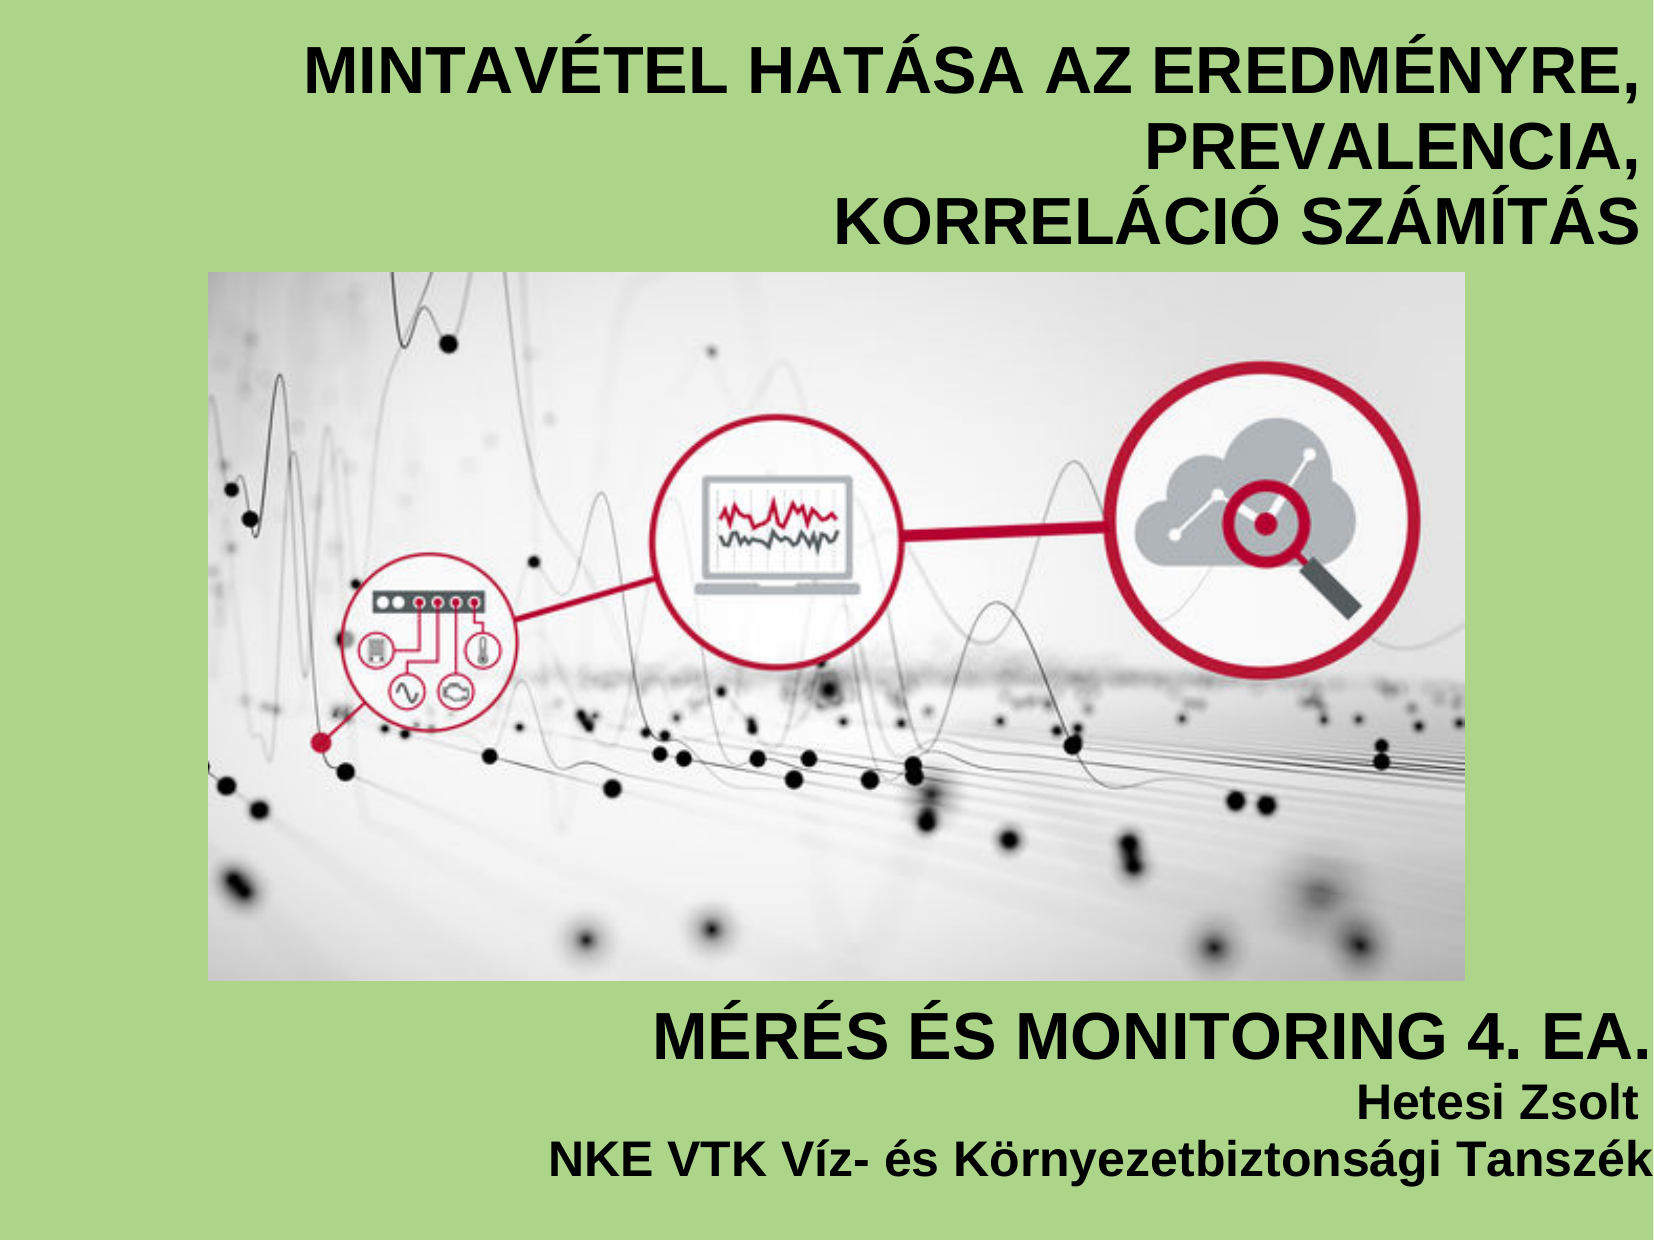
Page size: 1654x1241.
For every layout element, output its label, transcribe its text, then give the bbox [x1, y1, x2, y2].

subtitle MINTAVÉTEL HATÁSA AZ EREDMÉNYRE, PREVALENCIA, KORRELÁCIÓ SZÁMÍTÁS [153, 29, 1642, 201]
text_box MÉRÉS ÉS MONITORING 4. EA. Hetesi Zsolt NKE VTK Víz- és Környezetbiztonsági Tanszék [165, 915, 1654, 1087]
picture [208, 272, 1465, 981]
